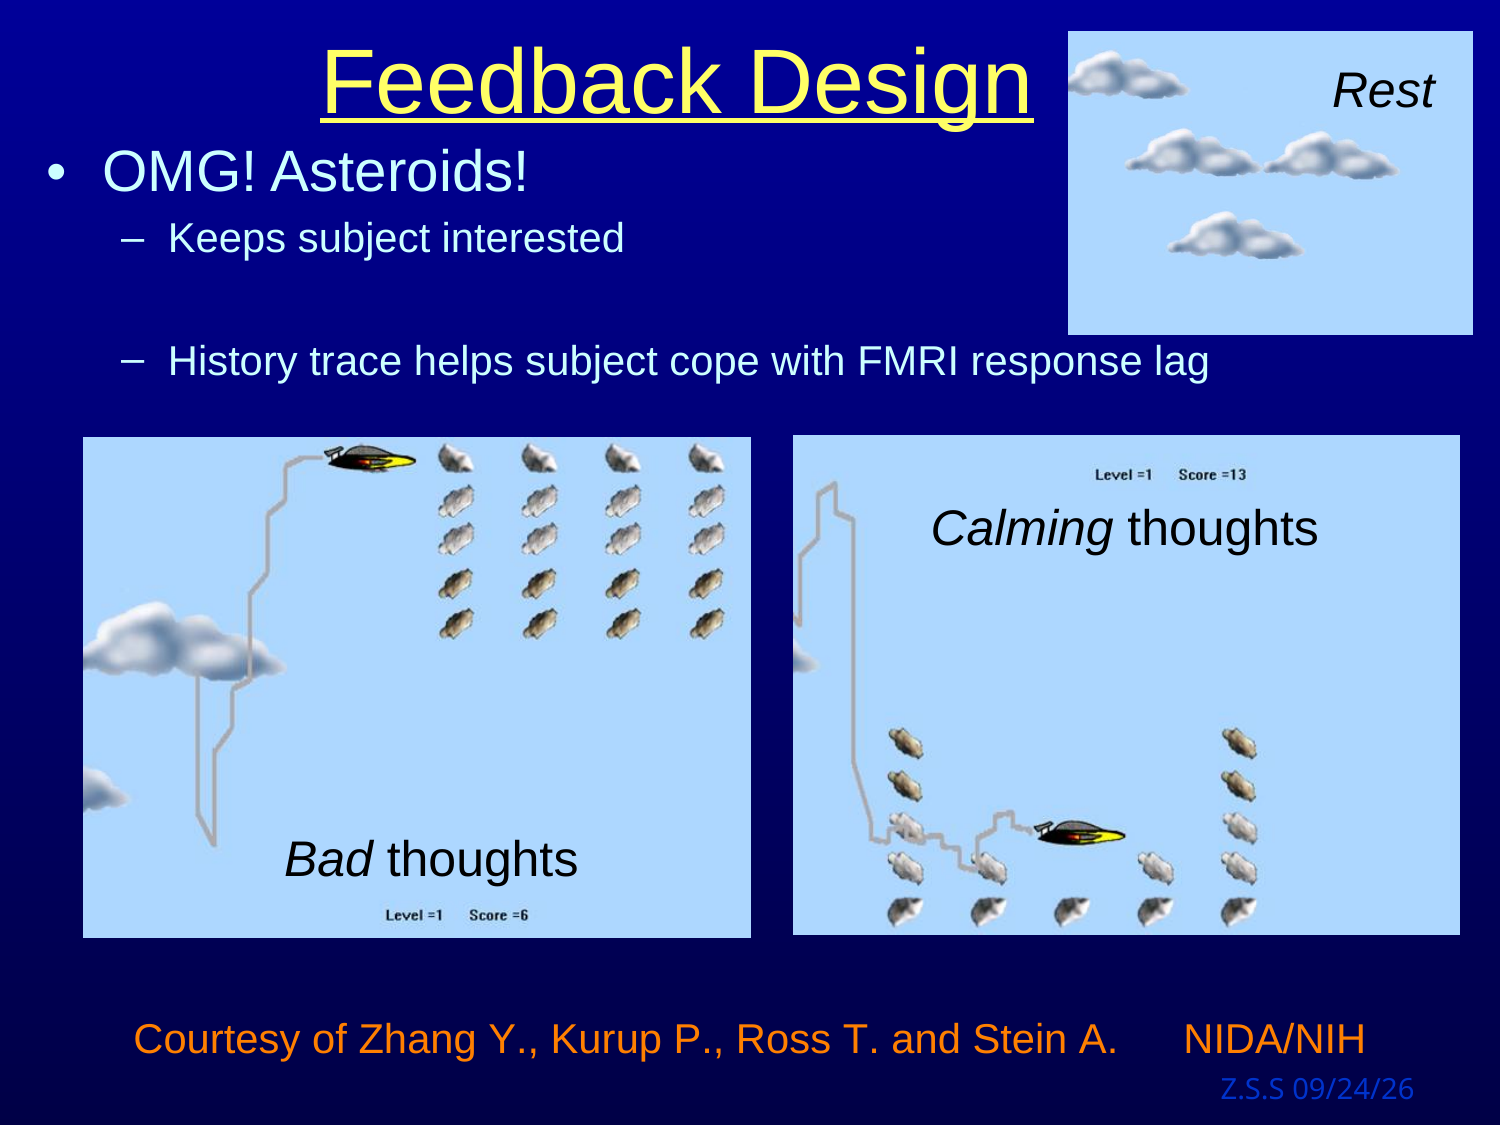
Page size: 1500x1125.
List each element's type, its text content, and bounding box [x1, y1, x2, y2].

picture [1353, 31, 1473, 335]
list OMG! Asteroids! Keeps subject interested History trace helps subject cope with FMRI response lag [31, 131, 1382, 410]
text_box Courtesy of Zhang Y., Kurup P., Ross T. and Stein A. NIDA/NIH [73, 1003, 1427, 1070]
text_box Calming thoughts [915, 487, 1335, 563]
title Feedback Design [2, 18, 1353, 145]
text_box Rest [1317, 49, 1450, 126]
text_box Bad thoughts [269, 818, 594, 894]
picture [83, 437, 751, 938]
picture [793, 435, 1460, 935]
